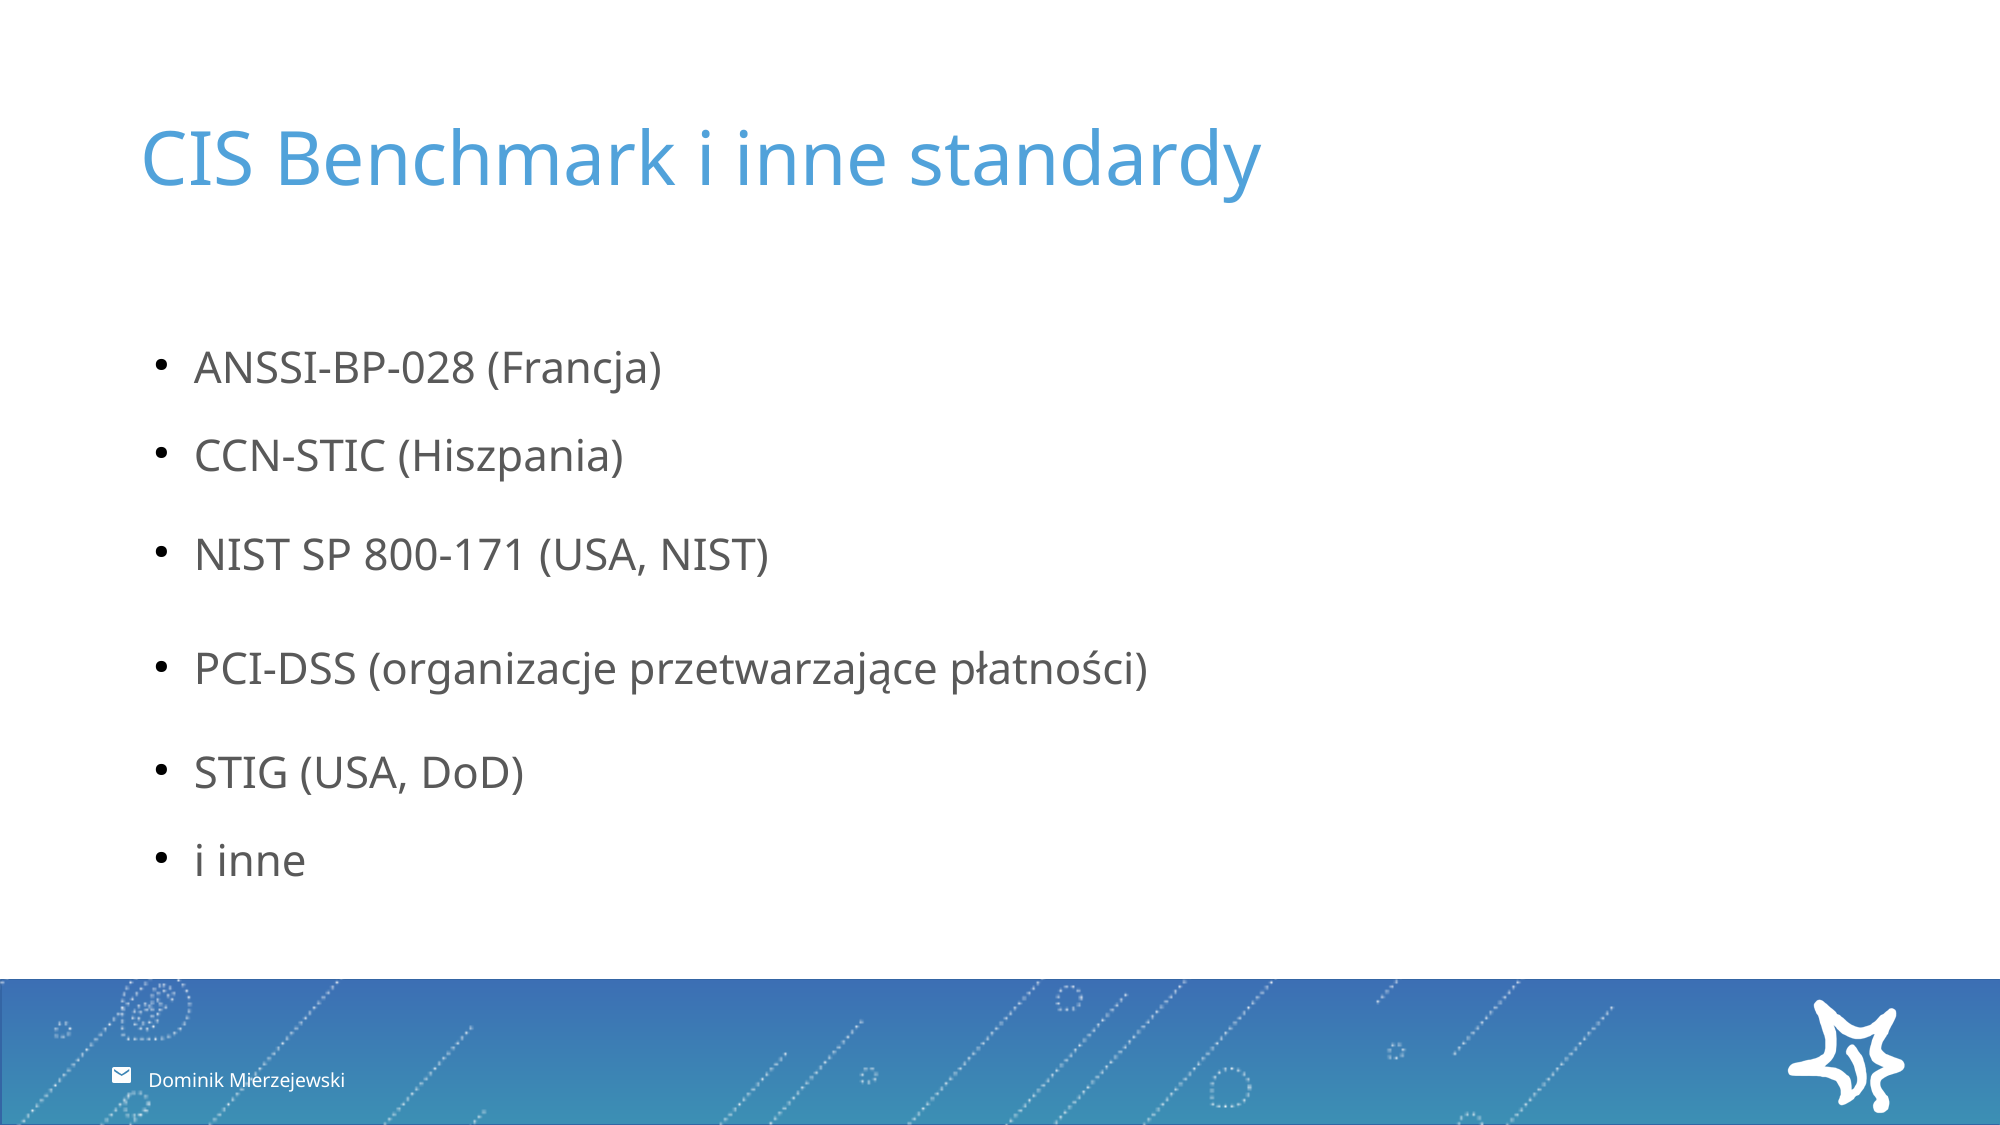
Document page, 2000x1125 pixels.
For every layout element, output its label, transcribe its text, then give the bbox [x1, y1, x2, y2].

picture [1785, 994, 1906, 1116]
picture [0, 585, 1661, 1125]
list Dominik Mierzejewski [148, 1066, 454, 1093]
list ANSSI-BP-028 (Francja) CCN-STIC (Hiszpania) NIST SP 800-171 (USA, NIST) PCI-DSS (organizacje przetwarzające płatności) STIG (USA, DoD) i inne [140, 315, 1619, 893]
title CIS Benchmark i inne standardy [140, 93, 1619, 219]
